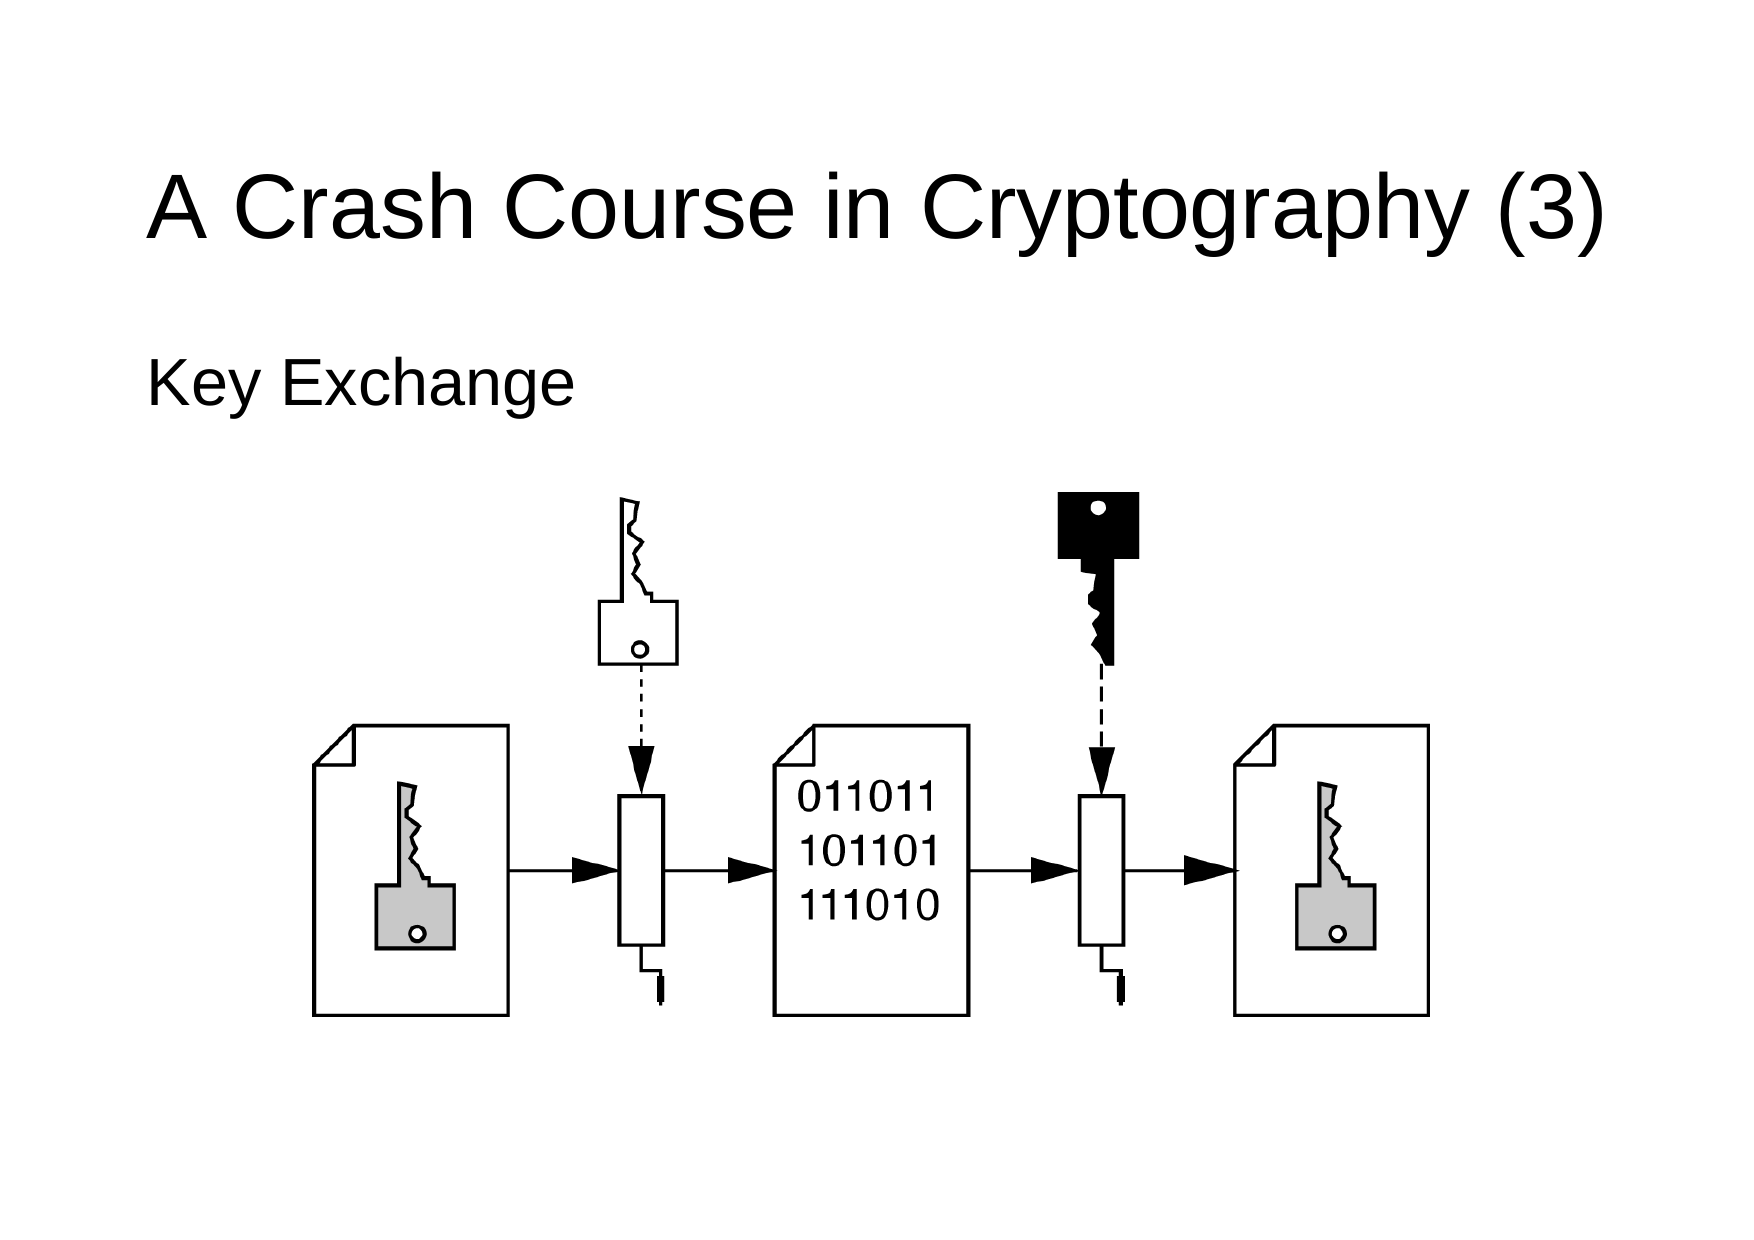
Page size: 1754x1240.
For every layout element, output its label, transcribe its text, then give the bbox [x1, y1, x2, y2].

list Key Exchange [128, 344, 1627, 1126]
picture [312, 492, 1430, 1017]
title A Crash Course in Cryptography (3) [128, 102, 1627, 310]
